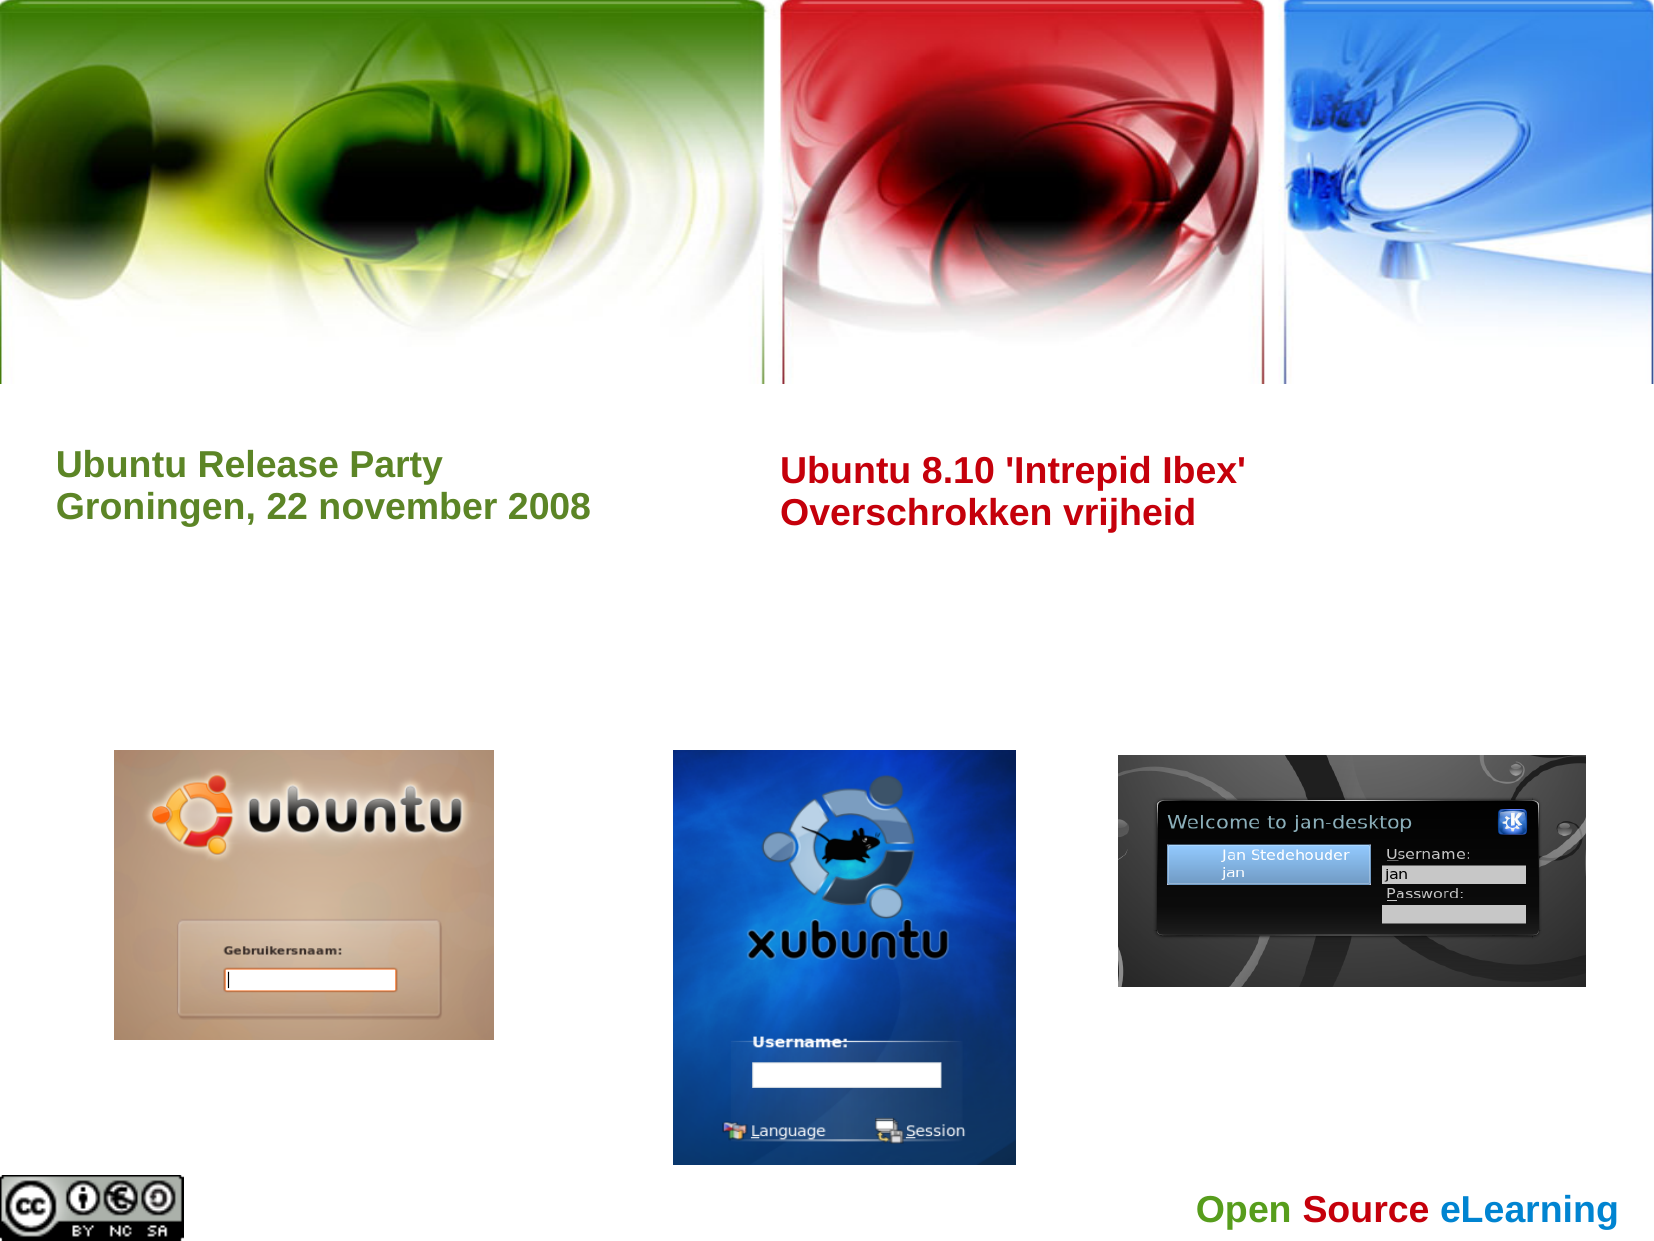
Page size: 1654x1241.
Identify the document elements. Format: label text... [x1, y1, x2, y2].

picture [0, 1175, 184, 1241]
picture [673, 750, 1016, 1165]
picture [0, 0, 1654, 384]
text_box Ubuntu Release Party Groningen, 22 november 2008 [41, 436, 694, 538]
picture [114, 750, 494, 1040]
text_box Ubuntu 8.10 'Intrepid Ibex' Overschrokken vrijheid [765, 442, 1306, 544]
text_box Open Source eLearning [1181, 1181, 1654, 1240]
picture [1118, 755, 1586, 987]
